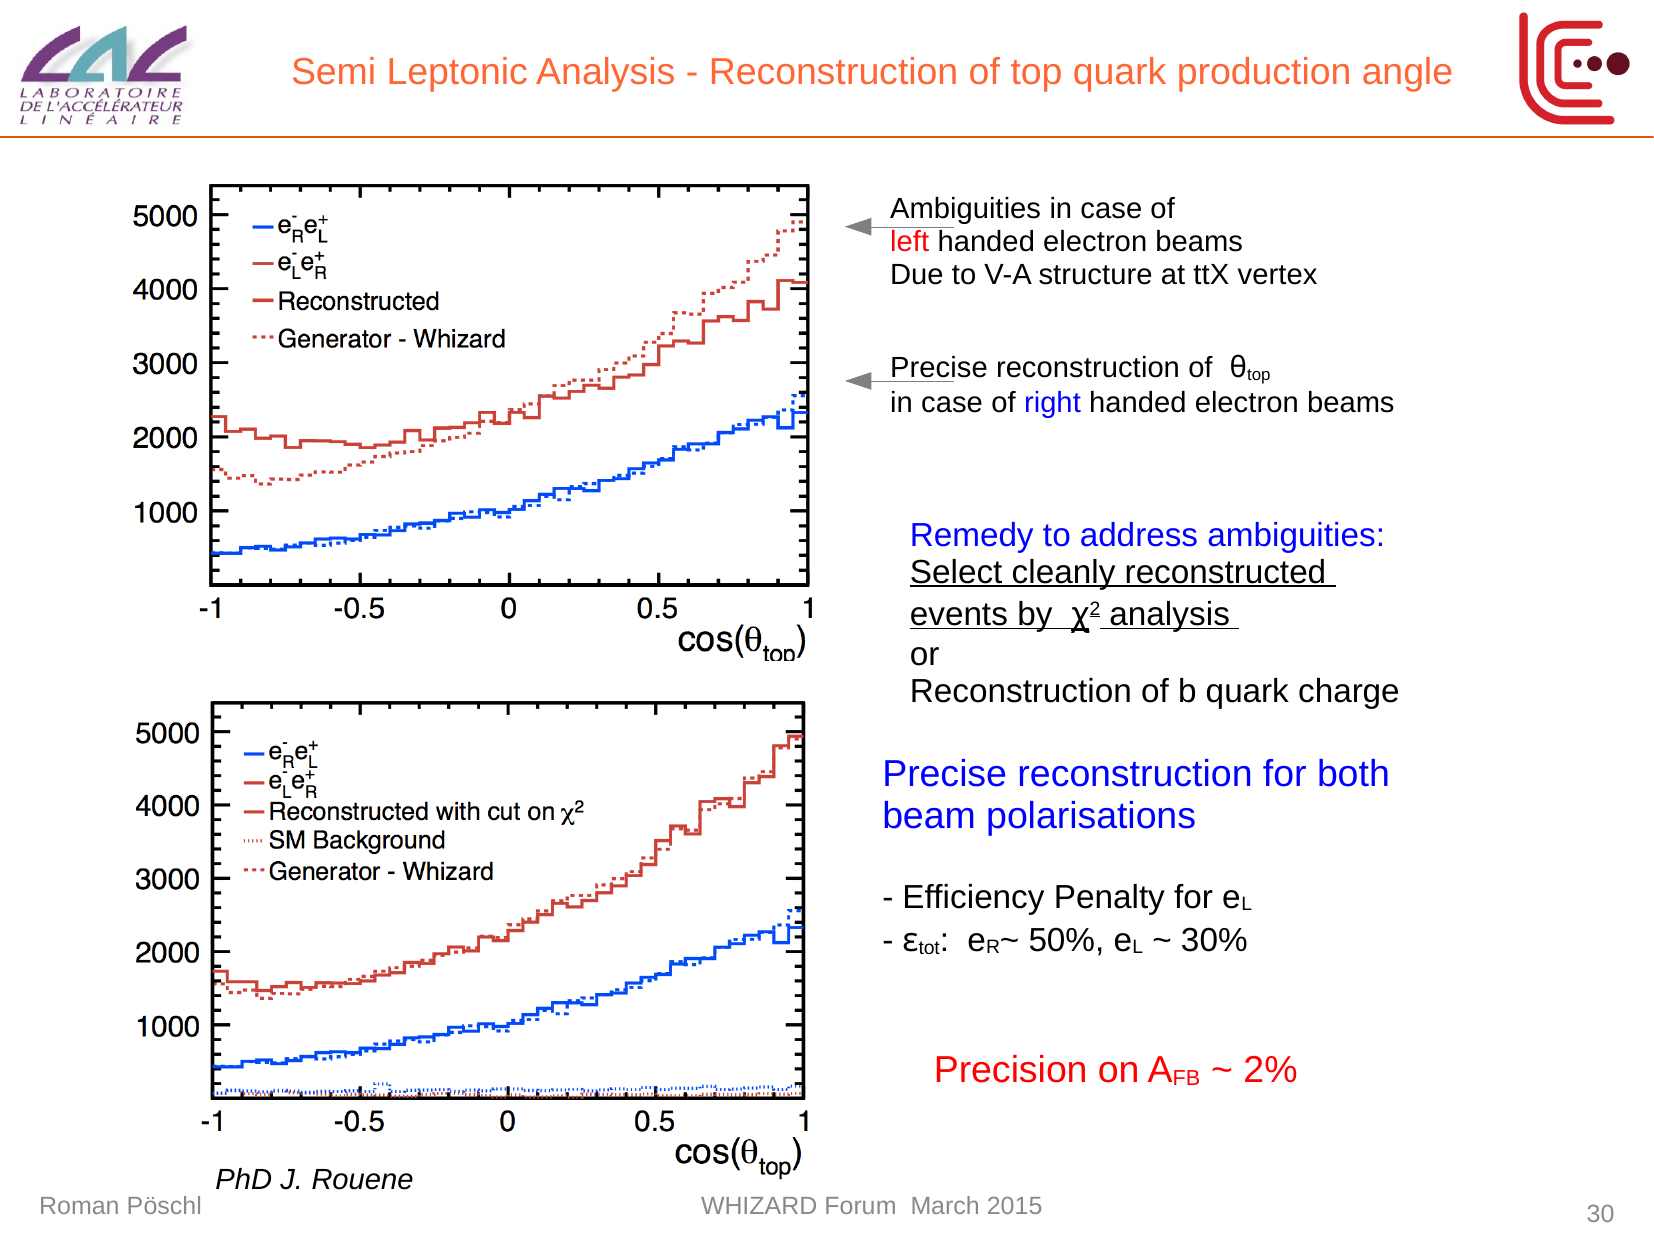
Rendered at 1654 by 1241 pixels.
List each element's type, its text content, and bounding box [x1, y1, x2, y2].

text_box PhD J. Rouene [200, 1155, 429, 1204]
text_box Precise reconstruction of θtop in case of right handed electron beams [875, 338, 1460, 431]
picture [1508, 2, 1641, 135]
text_box Precision on AFB ~ 2% [919, 1078, 1388, 1111]
picture [17, 22, 199, 127]
text_box Remedy to address ambiguities: Select cleanly reconstructed events by χ2 analysis or Reconstruction of b quark charge [895, 508, 1513, 712]
title Semi Leptonic Analysis - Reconstruction of top quark production angle [128, 29, 1617, 113]
text_box Ambiguities in case of left handed electron beams Due to V-A structure at ttX vertex [875, 184, 1382, 341]
text_box Precise reconstruction for both beam polarisations - Efficiency Penalty for eL - εtot: eR~ 50%, eL ~ 30% [867, 745, 1469, 1078]
picture [75, 143, 871, 1194]
